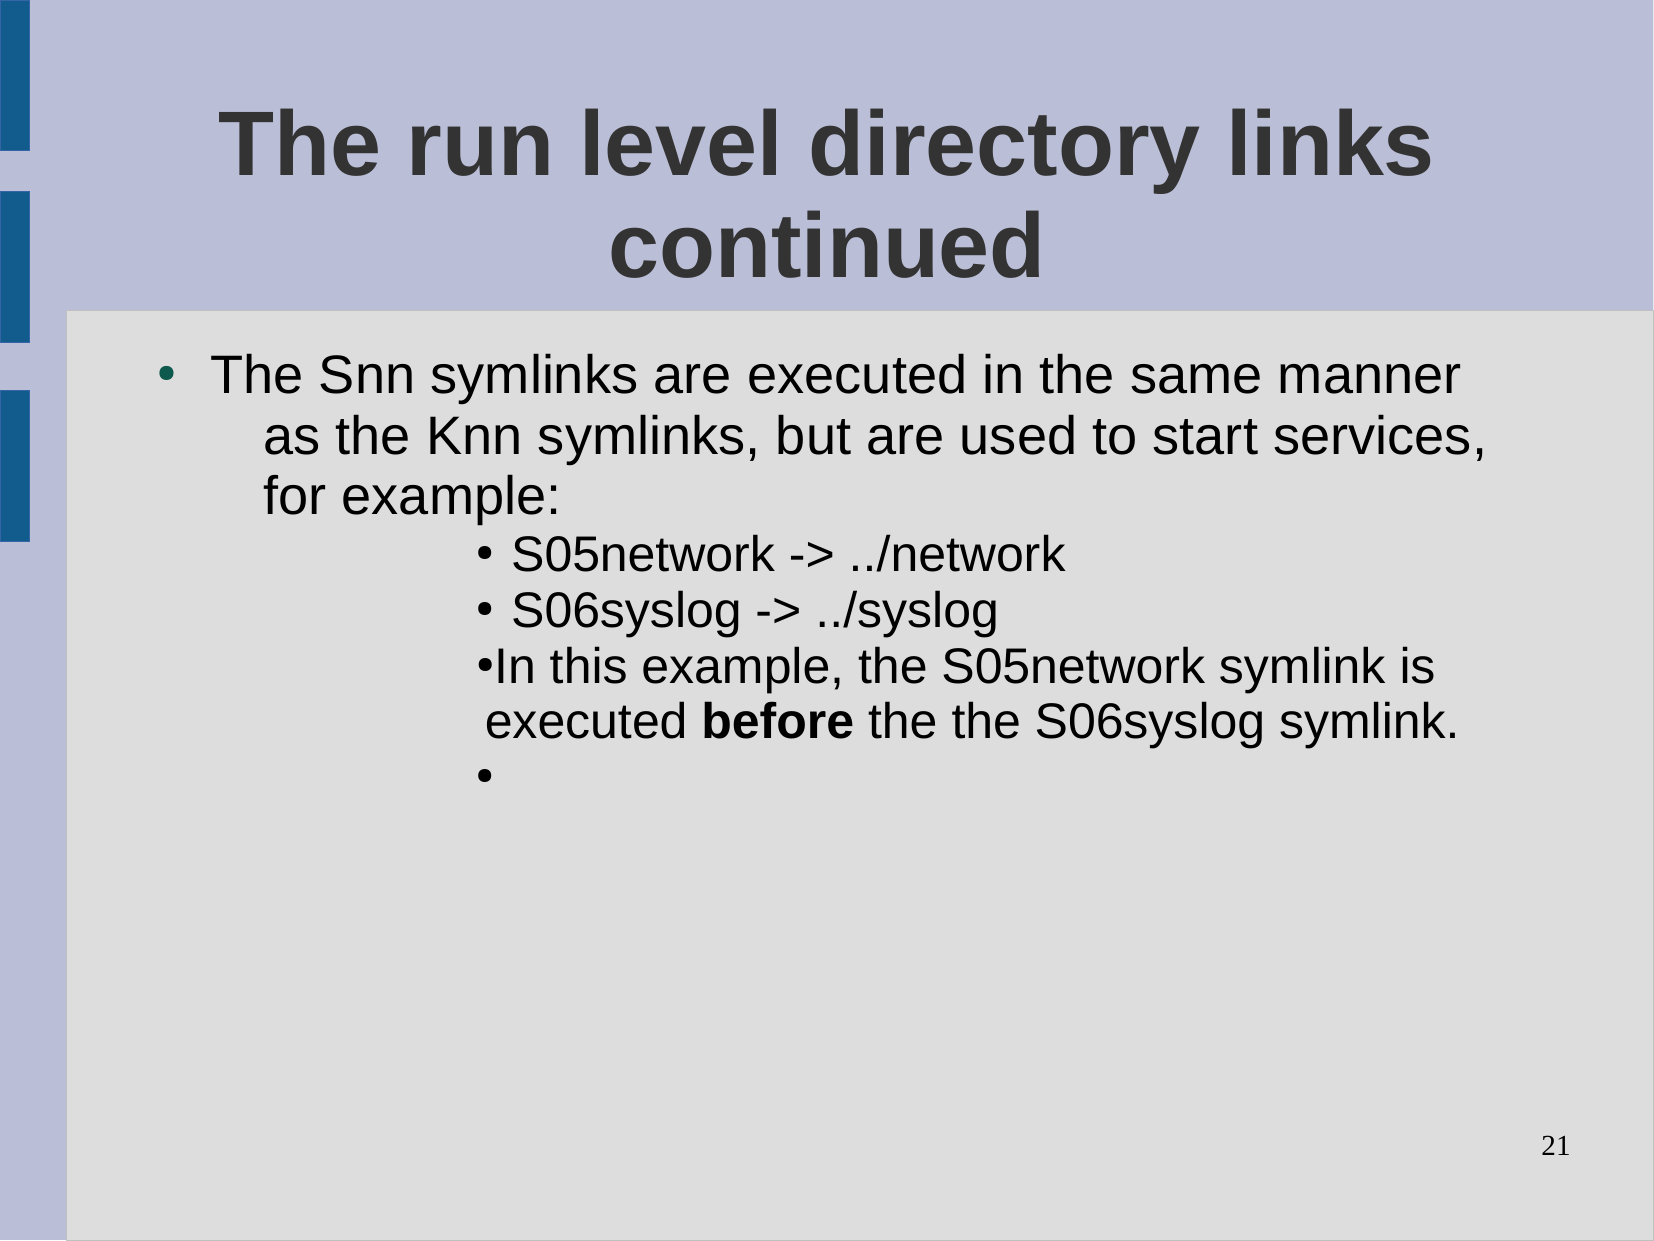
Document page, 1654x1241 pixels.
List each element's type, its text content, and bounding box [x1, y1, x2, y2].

title The run level directory links continued [121, 91, 1534, 299]
list The Snn symlinks are executed in the same manner as the Knn symlinks, but are used to start services, for example: S05network -> ../network S06syslog -> ../syslog In this example, the S05network symlink is executed before the the S06syslog symlink. [121, 344, 1534, 1127]
